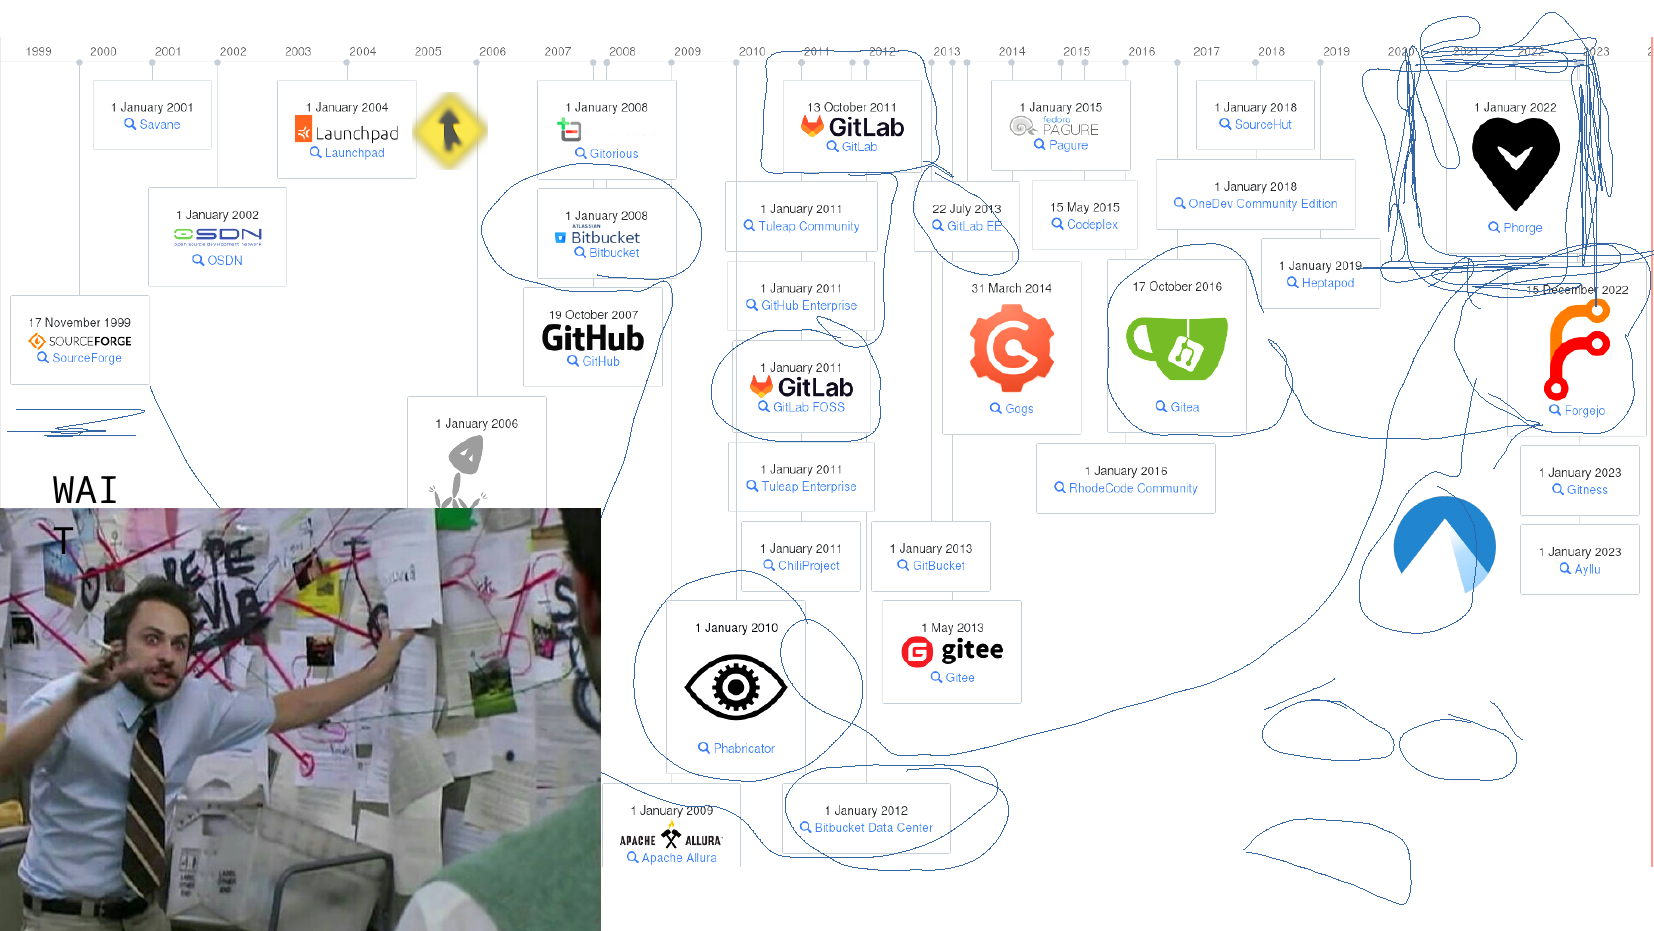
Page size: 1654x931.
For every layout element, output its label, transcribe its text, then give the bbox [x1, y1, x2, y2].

text_box WAIT [37, 456, 143, 509]
picture [0, 37, 1654, 931]
